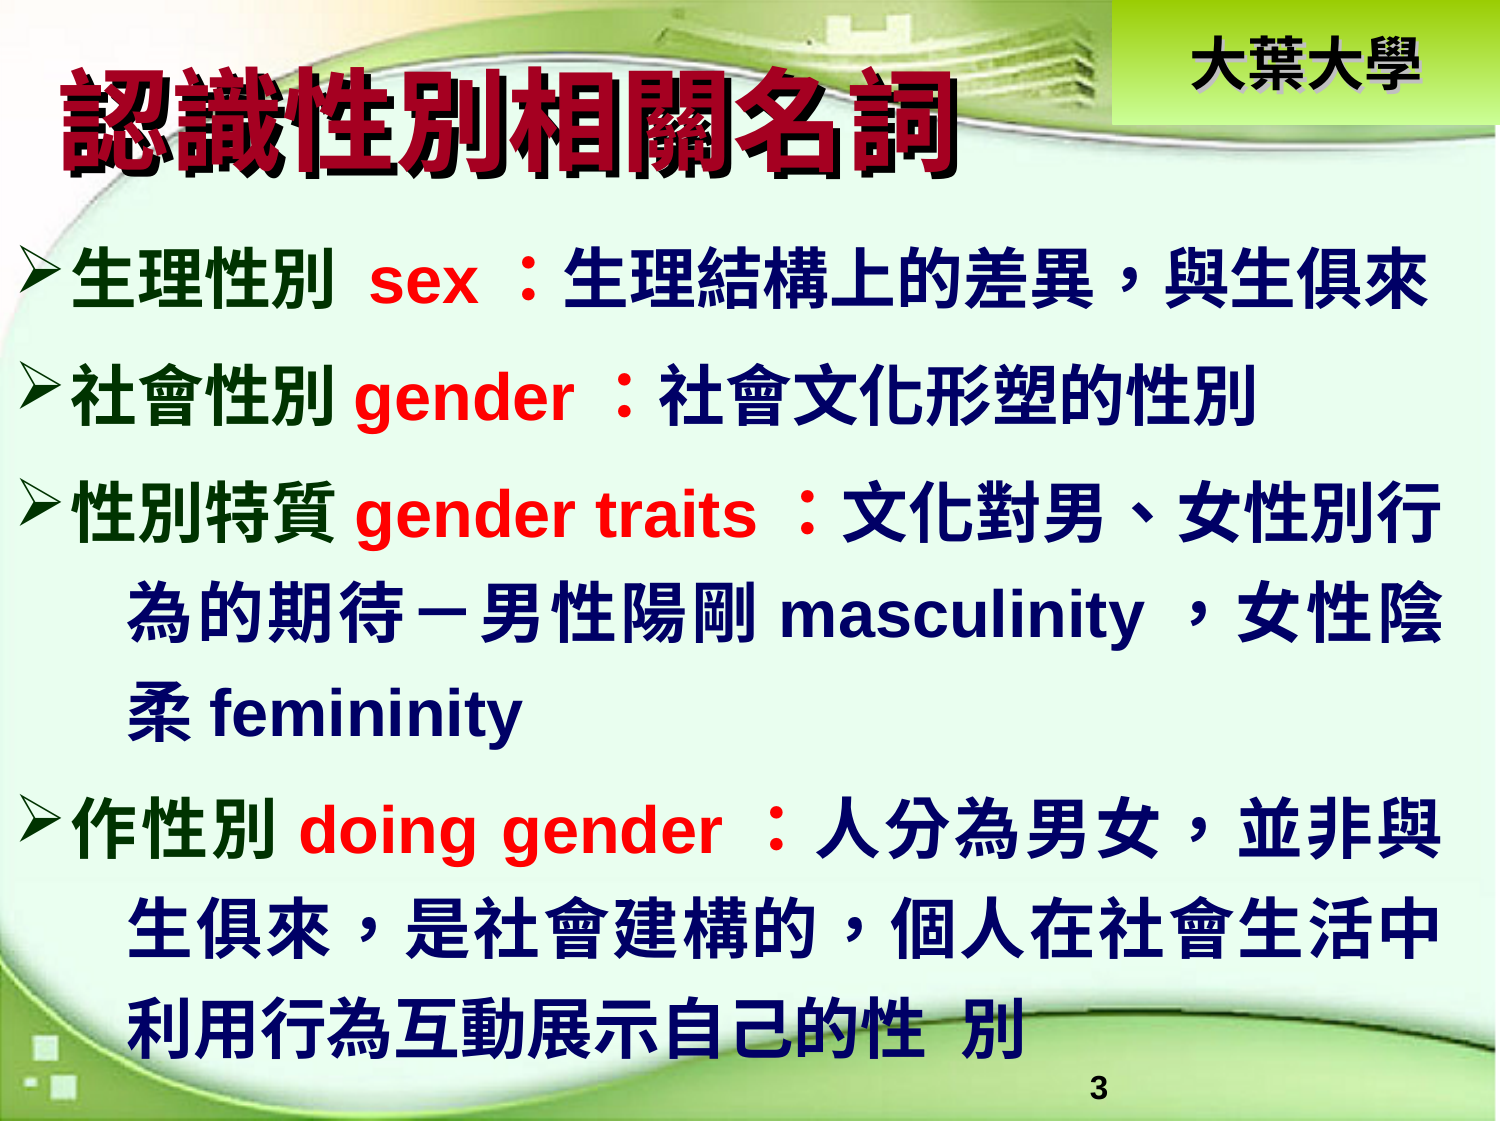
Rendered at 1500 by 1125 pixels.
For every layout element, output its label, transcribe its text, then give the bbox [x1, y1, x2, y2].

text_box 認識性別相關名詞 [0, 42, 1058, 209]
text_box 生理性別 sex：生理結構上的差異，與生俱來 社會性別gender：社會文化形塑的性別 性別特質gender traits：文化對男、女性別行為的期待－男性陽剛masculinity，女性陰柔femininity 作性別doing gender：人分為男女，並非與生俱來，是社會建構的，個人在社會生活中利用行為互動展示自己的性 別 [0, 209, 1459, 1125]
